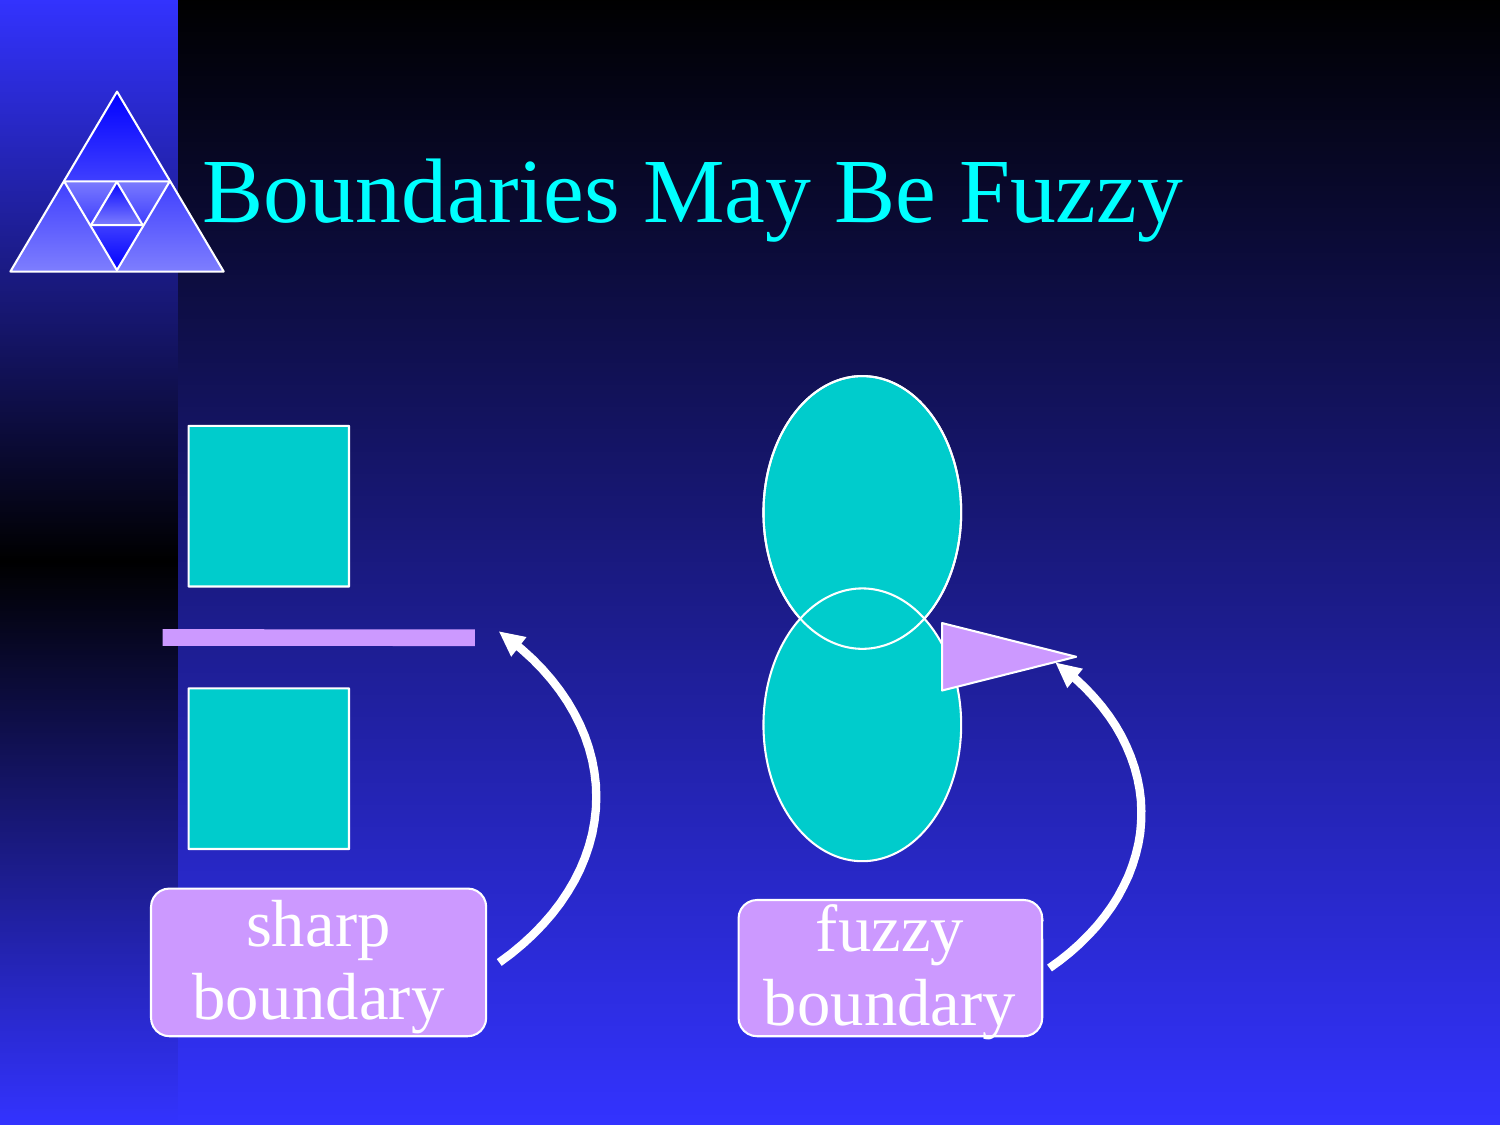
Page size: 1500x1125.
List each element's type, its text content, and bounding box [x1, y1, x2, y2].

text_box fuzzy boundary [743, 905, 1037, 1031]
text_box [738, 906, 743, 1030]
text_box sharp boundary [157, 894, 481, 1031]
text_box [188, 688, 350, 849]
text_box [744, 1031, 995, 1037]
text_box [188, 425, 350, 587]
title Boundaries May Be Fuzzy [187, 99, 1463, 288]
text_box [765, 378, 960, 647]
text_box [763, 620, 1077, 862]
text_box [744, 900, 1043, 1037]
text_box [151, 888, 487, 1037]
